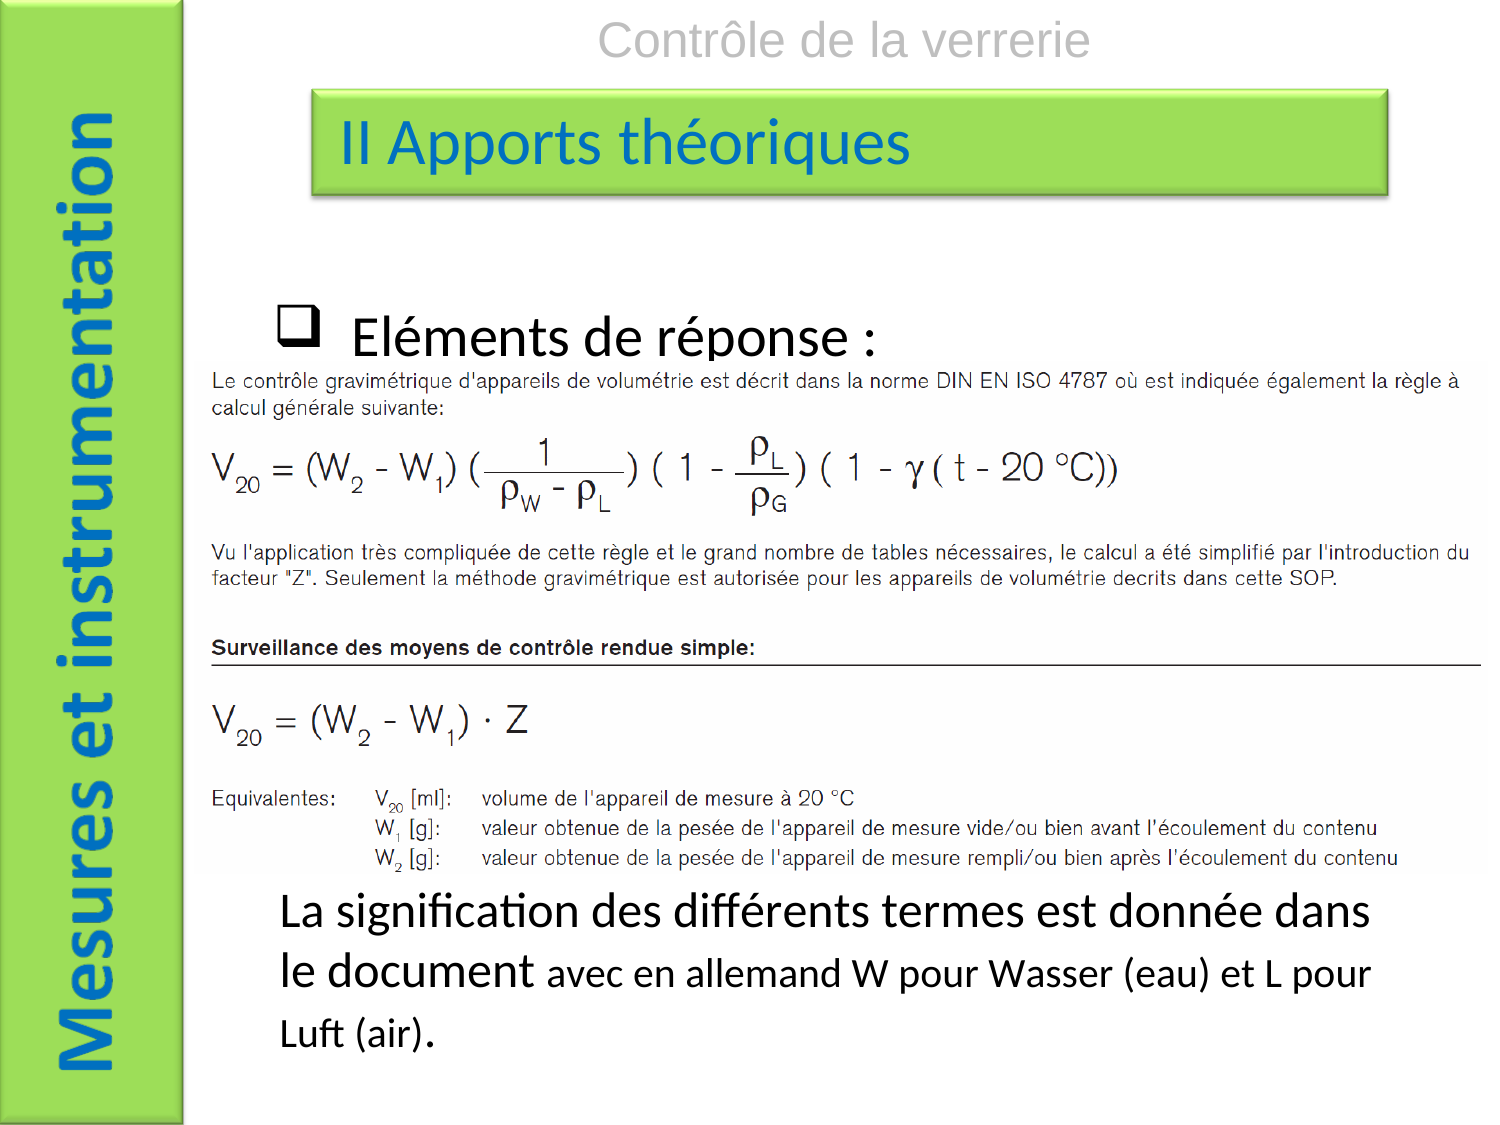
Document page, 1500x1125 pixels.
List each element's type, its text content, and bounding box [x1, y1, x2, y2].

text_box Eléments de réponse : [183, 290, 1500, 386]
picture [303, 84, 1397, 209]
text_box La signification des différents termes est donnée dans le document avec en allemand W pour Wasser (eau) et L pour Luft (air). [218, 874, 1424, 1087]
picture [194, 361, 1488, 874]
picture [0, 0, 192, 1125]
text_box Contrôle de la verrerie [206, 0, 1483, 76]
text_box II Apports théoriques [324, 90, 1388, 186]
